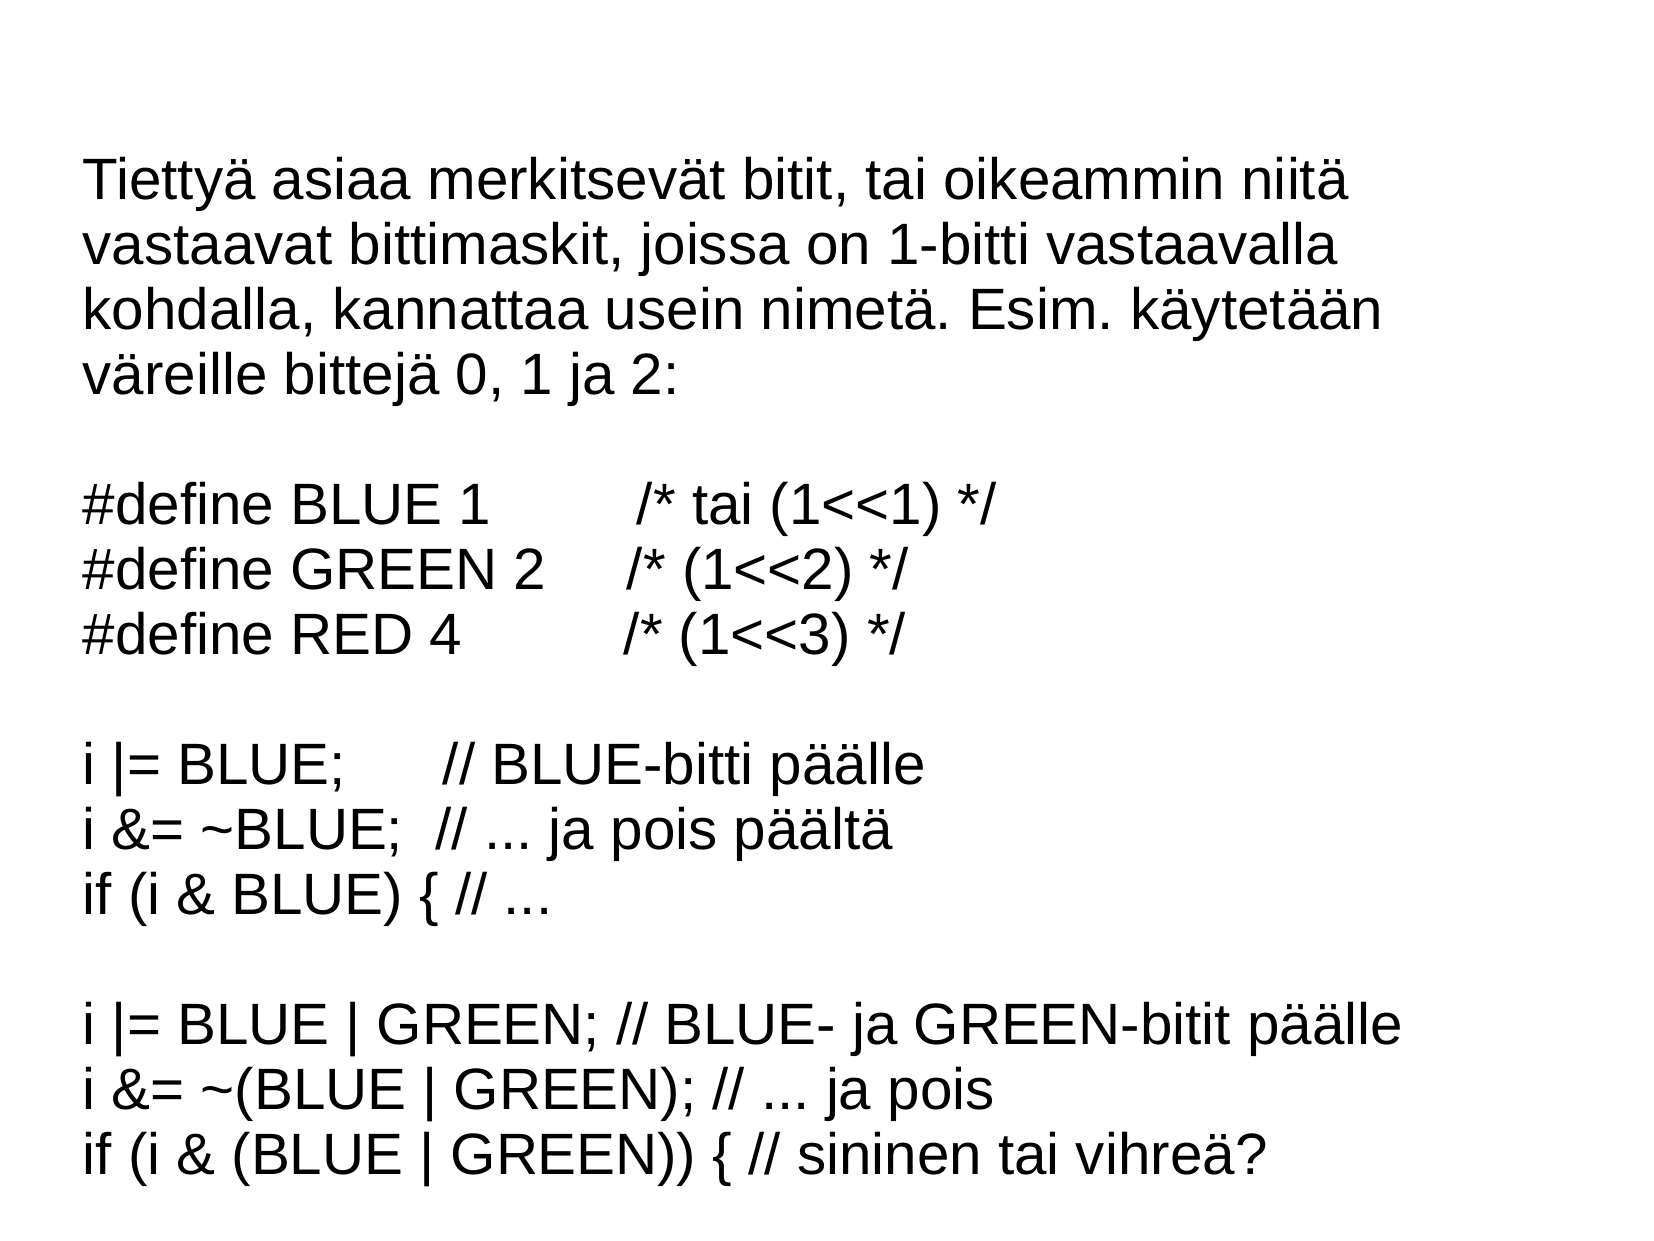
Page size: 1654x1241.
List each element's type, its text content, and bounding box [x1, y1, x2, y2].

text_box Tiettyä asiaa merkitsevät bitit, tai oikeammin niitä vastaavat bittimaskit, joissa on 1-bitti vastaavalla kohdalla, kannattaa usein nimetä. Esim. käytetään väreille bittejä 0, 1 ja 2: #define BLUE 1 /* tai (1<<1) */ #define GREEN 2 /* (1<<2) */ #define RED 4 /* (1<<3) */ i |= BLUE; // BLUE-bitti päälle i &= ~BLUE; // ... ja pois päältä if (i & BLUE) { // ... i |= BLUE | GREEN; // BLUE- ja GREEN-bitit päälle i &= ~(BLUE | GREEN); // ... ja pois if (i & (BLUE | GREEN)) { // sininen tai vihreä? [82, 146, 1571, 1241]
